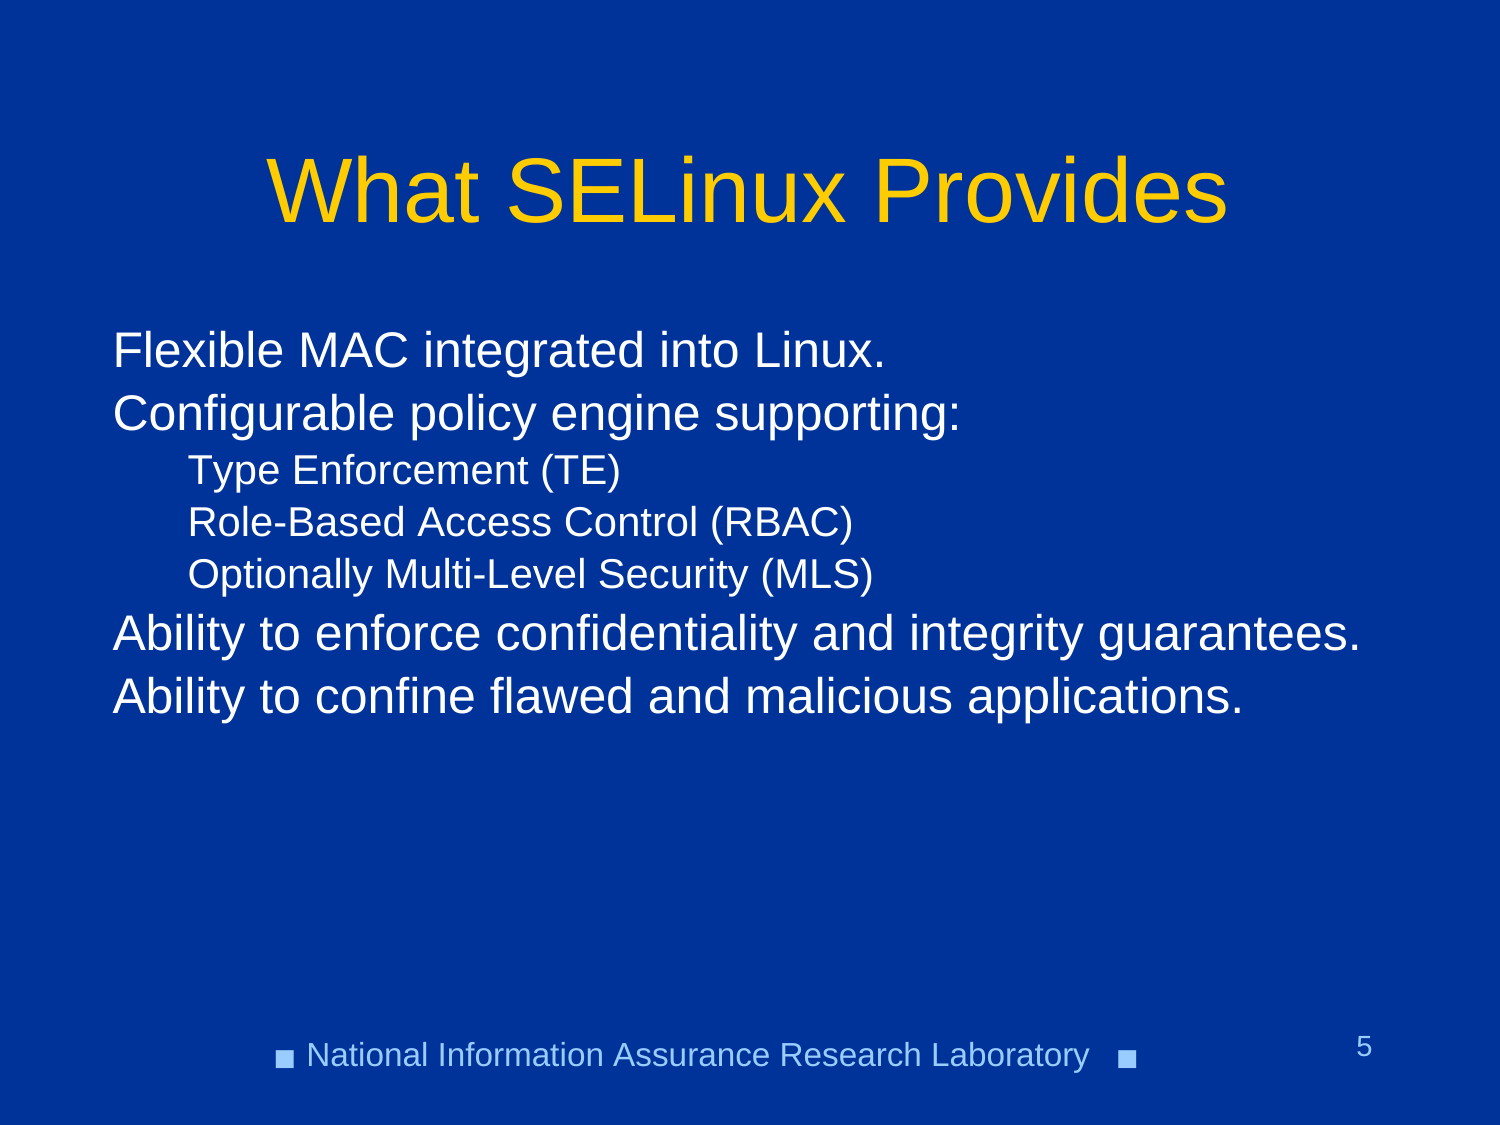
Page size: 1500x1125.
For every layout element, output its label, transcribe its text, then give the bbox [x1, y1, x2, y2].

list Flexible MAC integrated into Linux. Configurable policy engine supporting: Type Enforcement (TE) Role-Based Access Control (RBAC) Optionally Multi-Level Security (MLS) Ability to enforce confidentiality and integrity guarantees. Ability to confine flawed and malicious applications. [112, 324, 1385, 997]
title What SELinux Provides [112, 78, 1385, 309]
